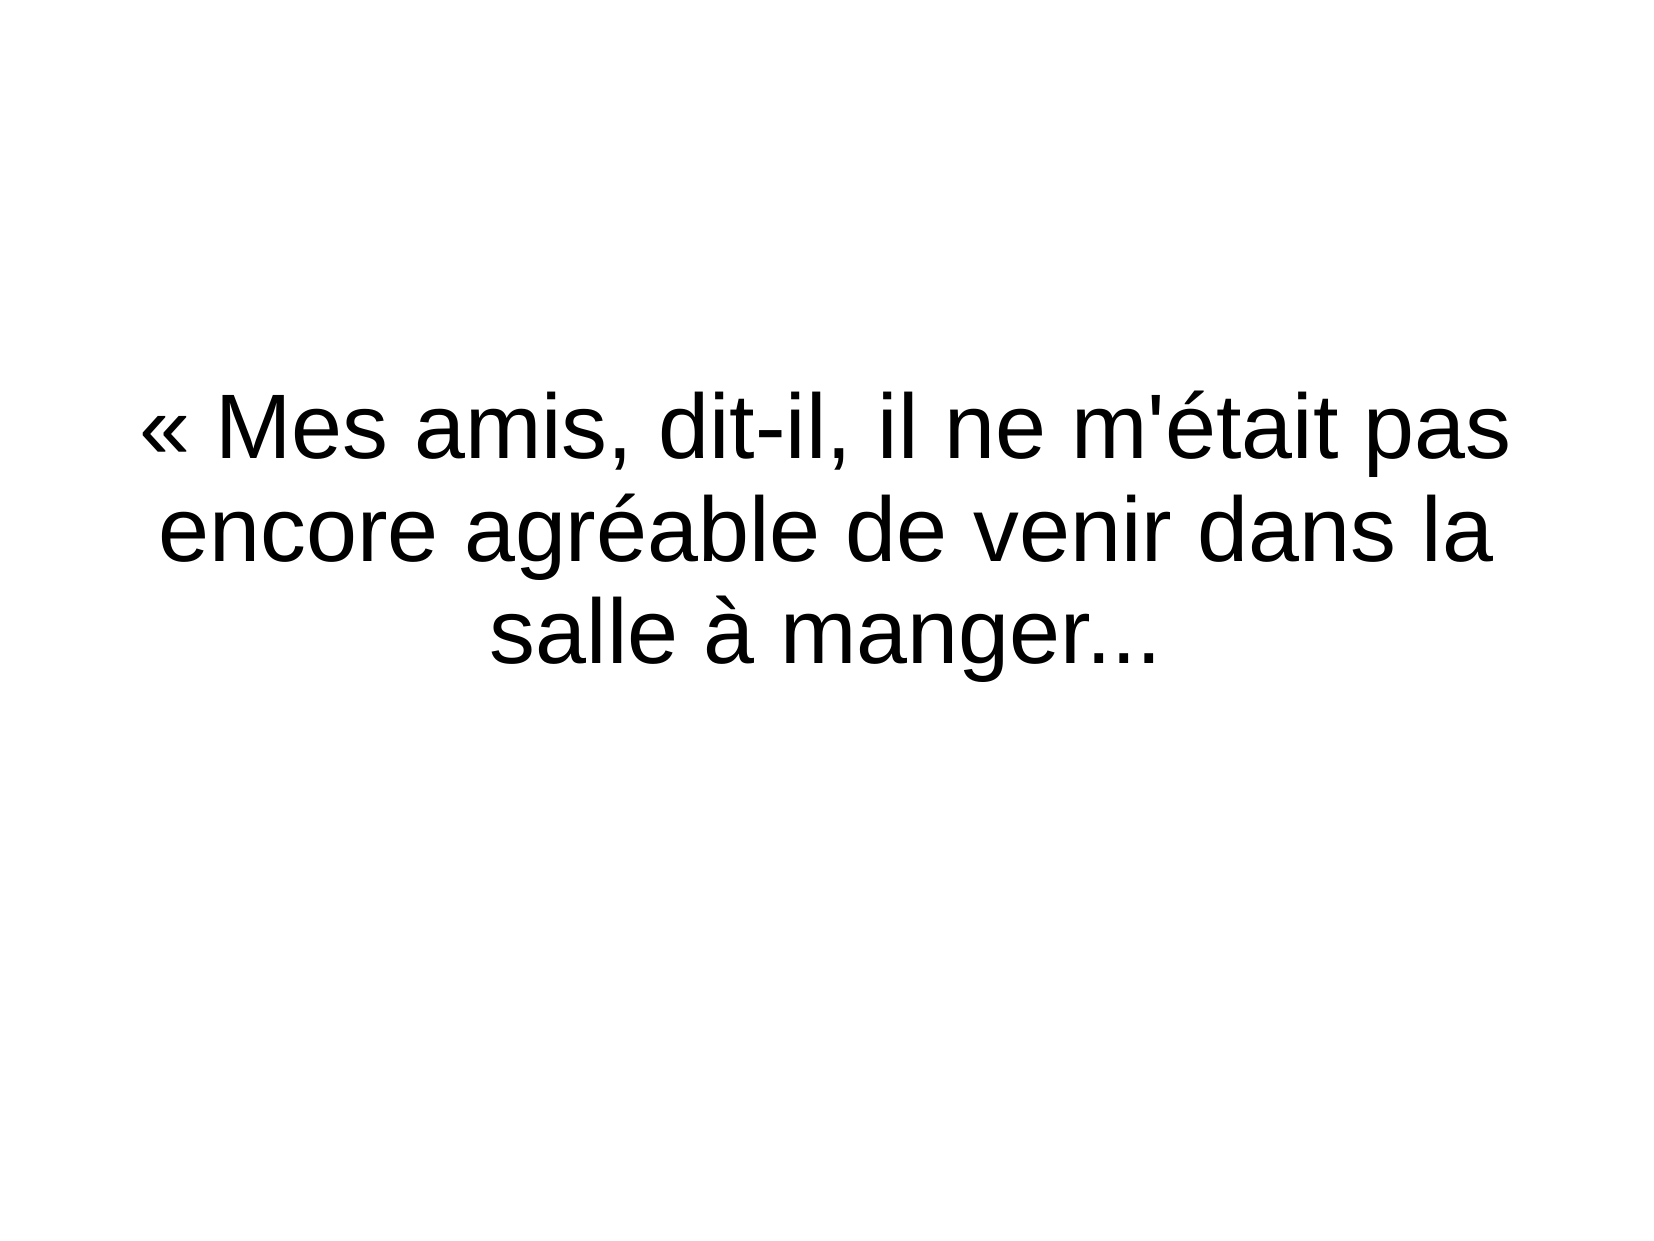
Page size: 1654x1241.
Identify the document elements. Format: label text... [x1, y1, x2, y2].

subtitle « Mes amis, dit-il, il ne m'était pas encore agréable de venir dans la salle à manger... [82, 49, 1571, 1010]
